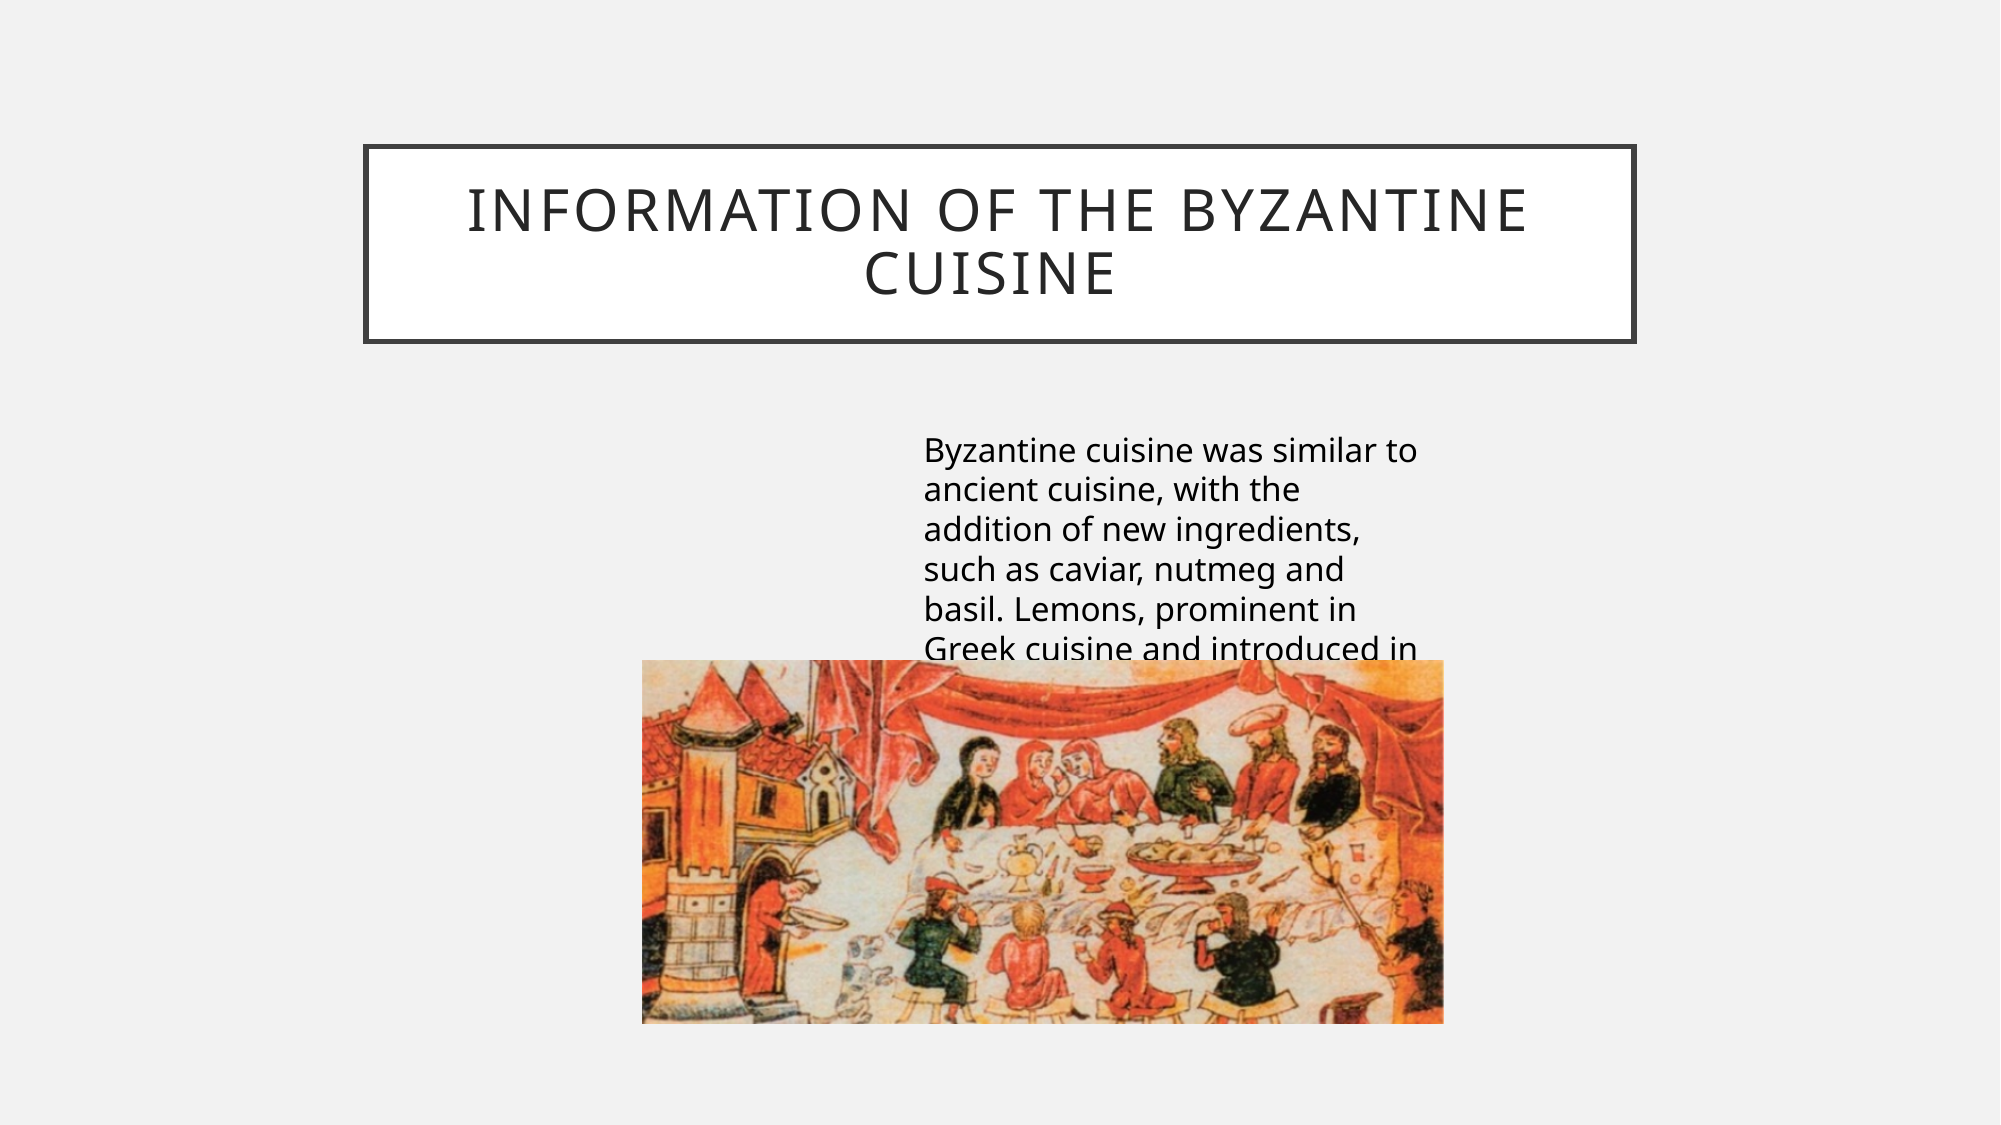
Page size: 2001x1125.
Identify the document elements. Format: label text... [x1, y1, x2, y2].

picture [642, 660, 1444, 1024]
list Byzantine cuisine was similar to ancient cuisine, with the addition of new ingredients, such as caviar, nutmeg and basil. Lemons, prominent in Greek cuisine and introduced in the second century, were used medicinally before being incorporated into the diet. [366, 421, 1444, 979]
title Information OF THE Byzantine cuisine [366, 146, 1634, 342]
